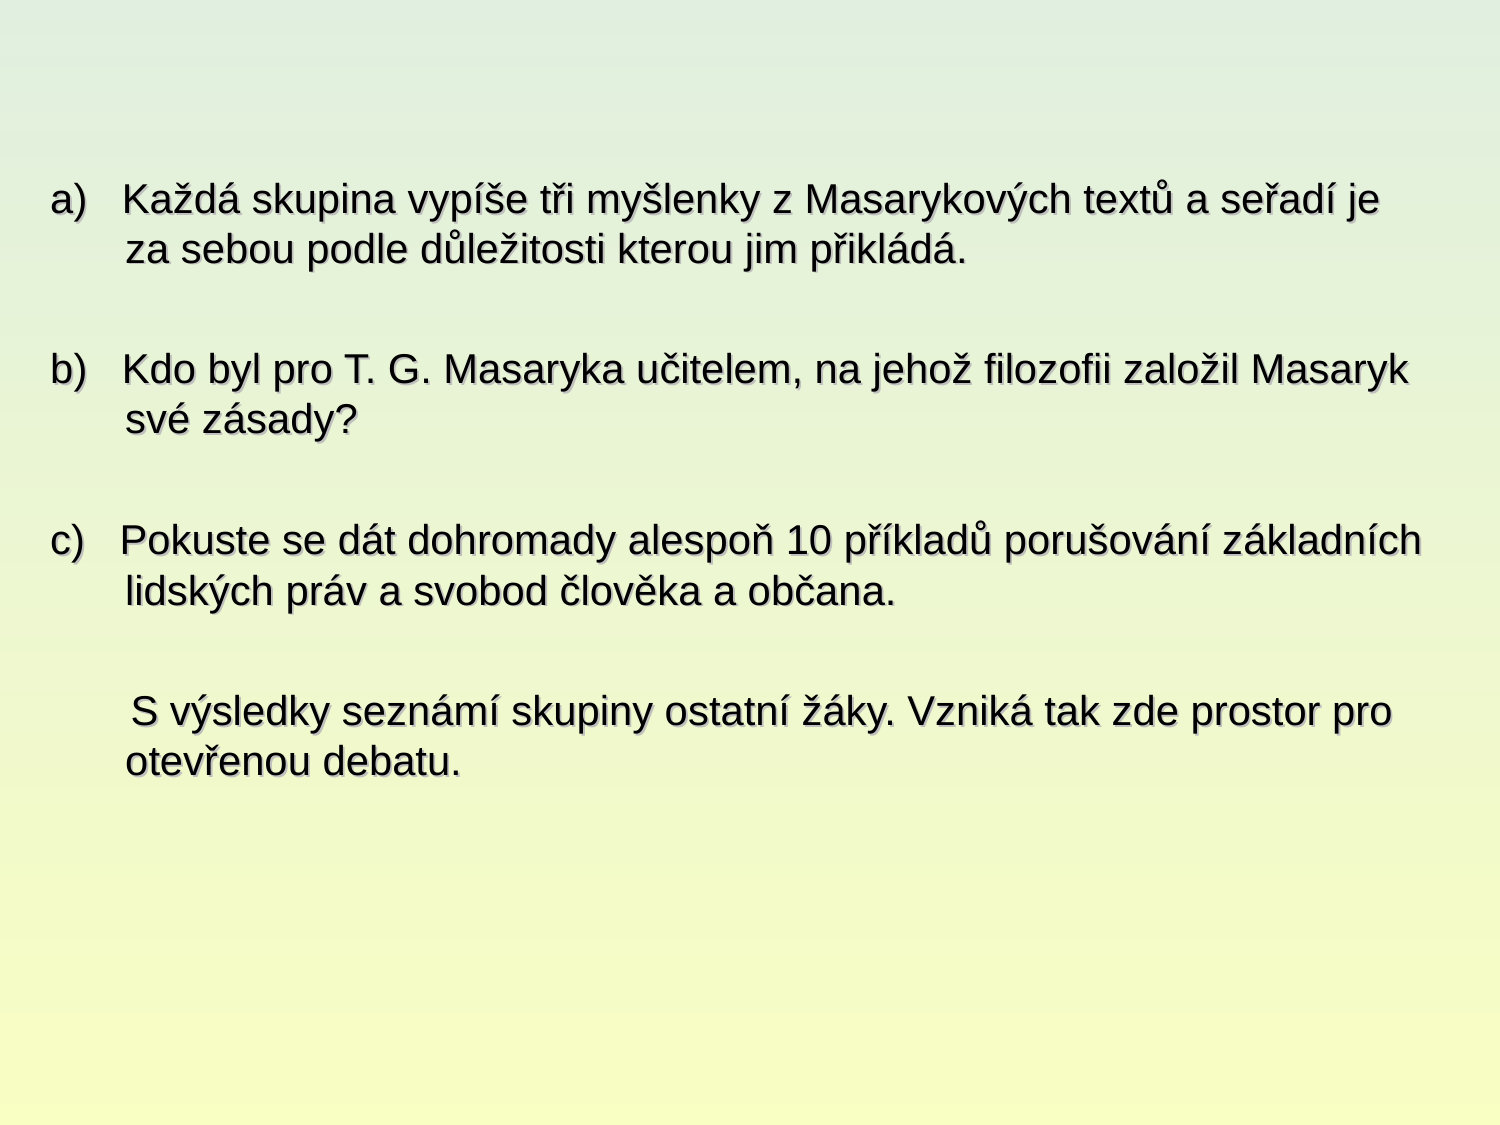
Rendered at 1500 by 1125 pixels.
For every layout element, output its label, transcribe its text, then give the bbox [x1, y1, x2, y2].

list a) Každá skupina vypíše tři myšlenky z Masarykových textů a seřadí je za sebou podle důležitosti kterou jim přikládá. b) Kdo byl pro T. G. Masaryka učitelem, na jehož filozofii založil Masaryk své zásady? c) Pokuste se dát dohromady alespoň 10 příkladů porušování základních lidských práv a svobod člověka a občana. S výsledky seznámí skupiny ostatní žáky. Vzniká tak zde prostor pro otevřenou debatu. [35, 163, 1450, 973]
